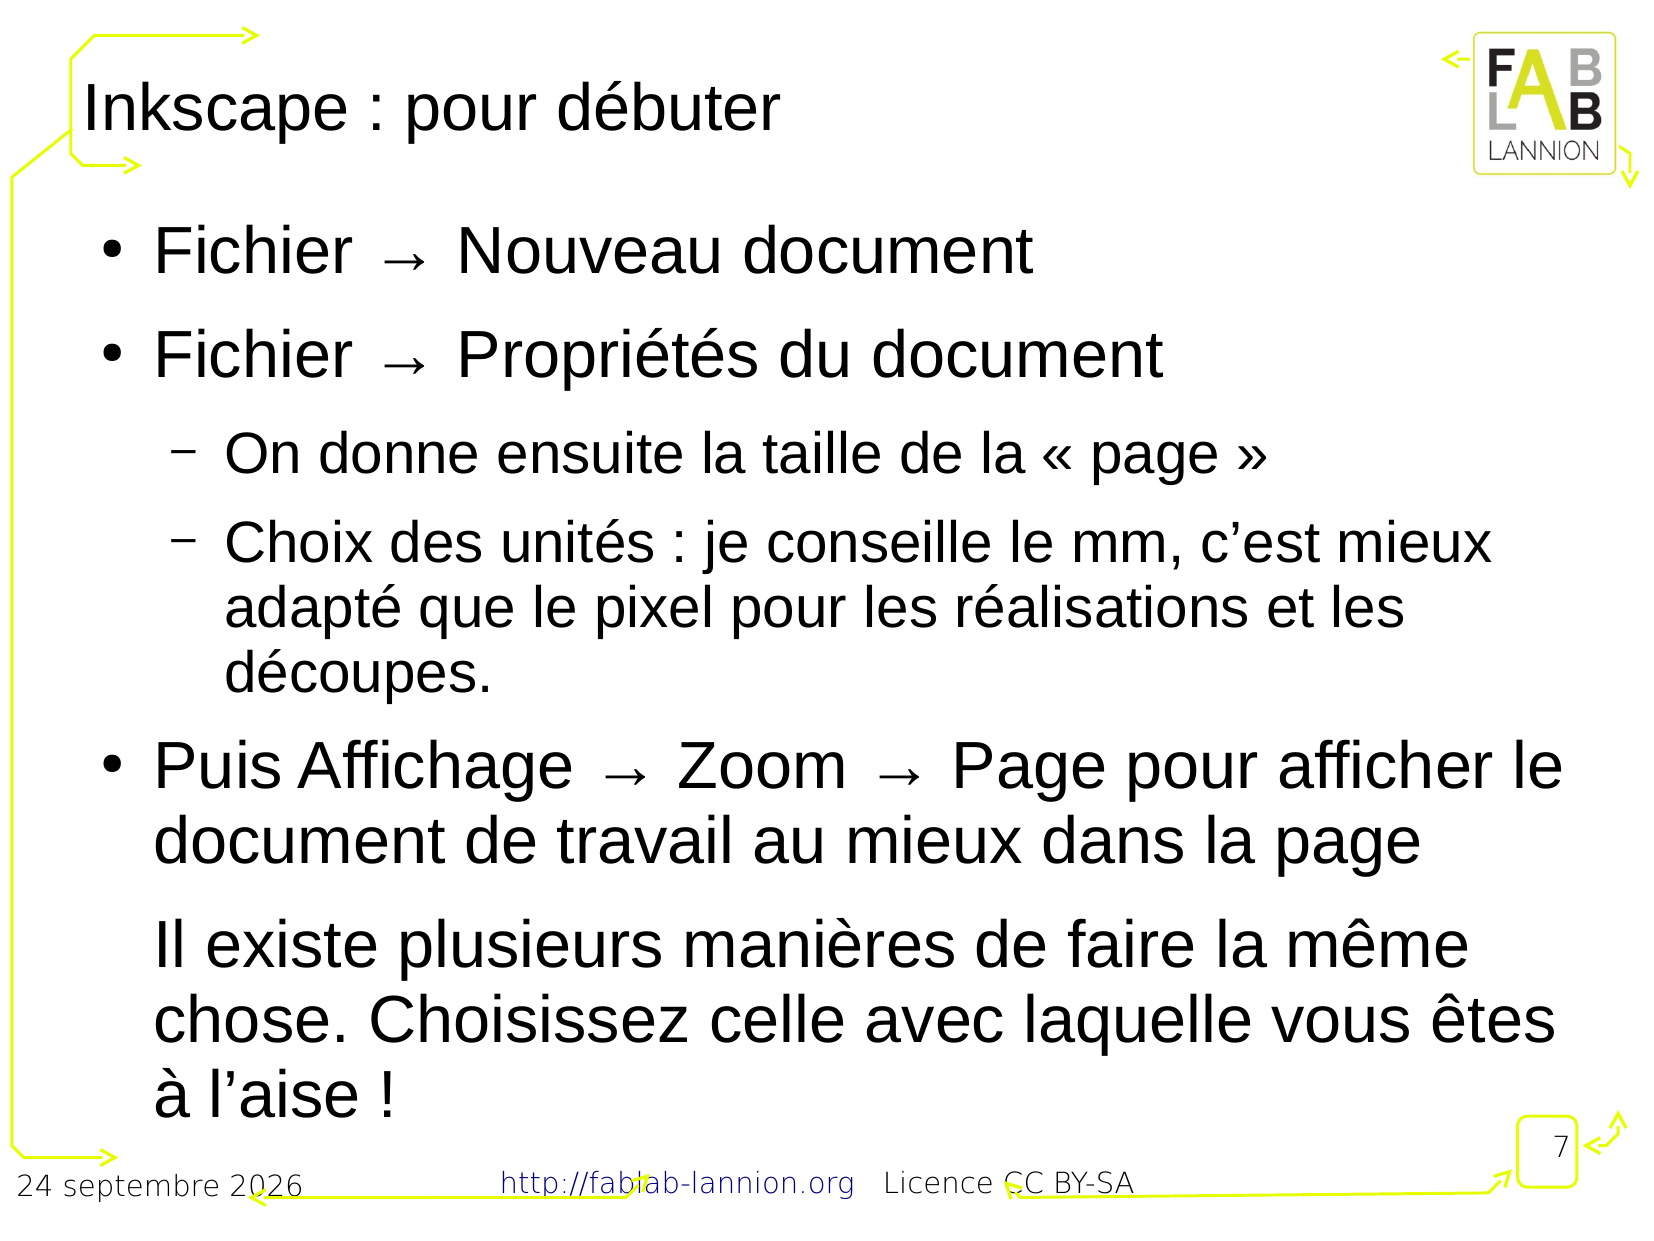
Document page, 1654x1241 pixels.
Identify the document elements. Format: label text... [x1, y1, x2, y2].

list Fichier → Nouveau document Fichier → Propriétés du document On donne ensuite la taille de la « page » Choix des unités : je conseille le mm, c’est mieux adapté que le pixel pour les réalisations et les découpes. Puis Affichage → Zoom → Page pour afficher le document de travail au mieux dans la page Il existe plusieurs manières de faire la même chose. Choisissez celle avec laquelle vous êtes à l’aise ! [82, 212, 1571, 932]
picture [1470, 29, 1619, 178]
title Inkscape : pour débuter [82, 49, 1441, 166]
